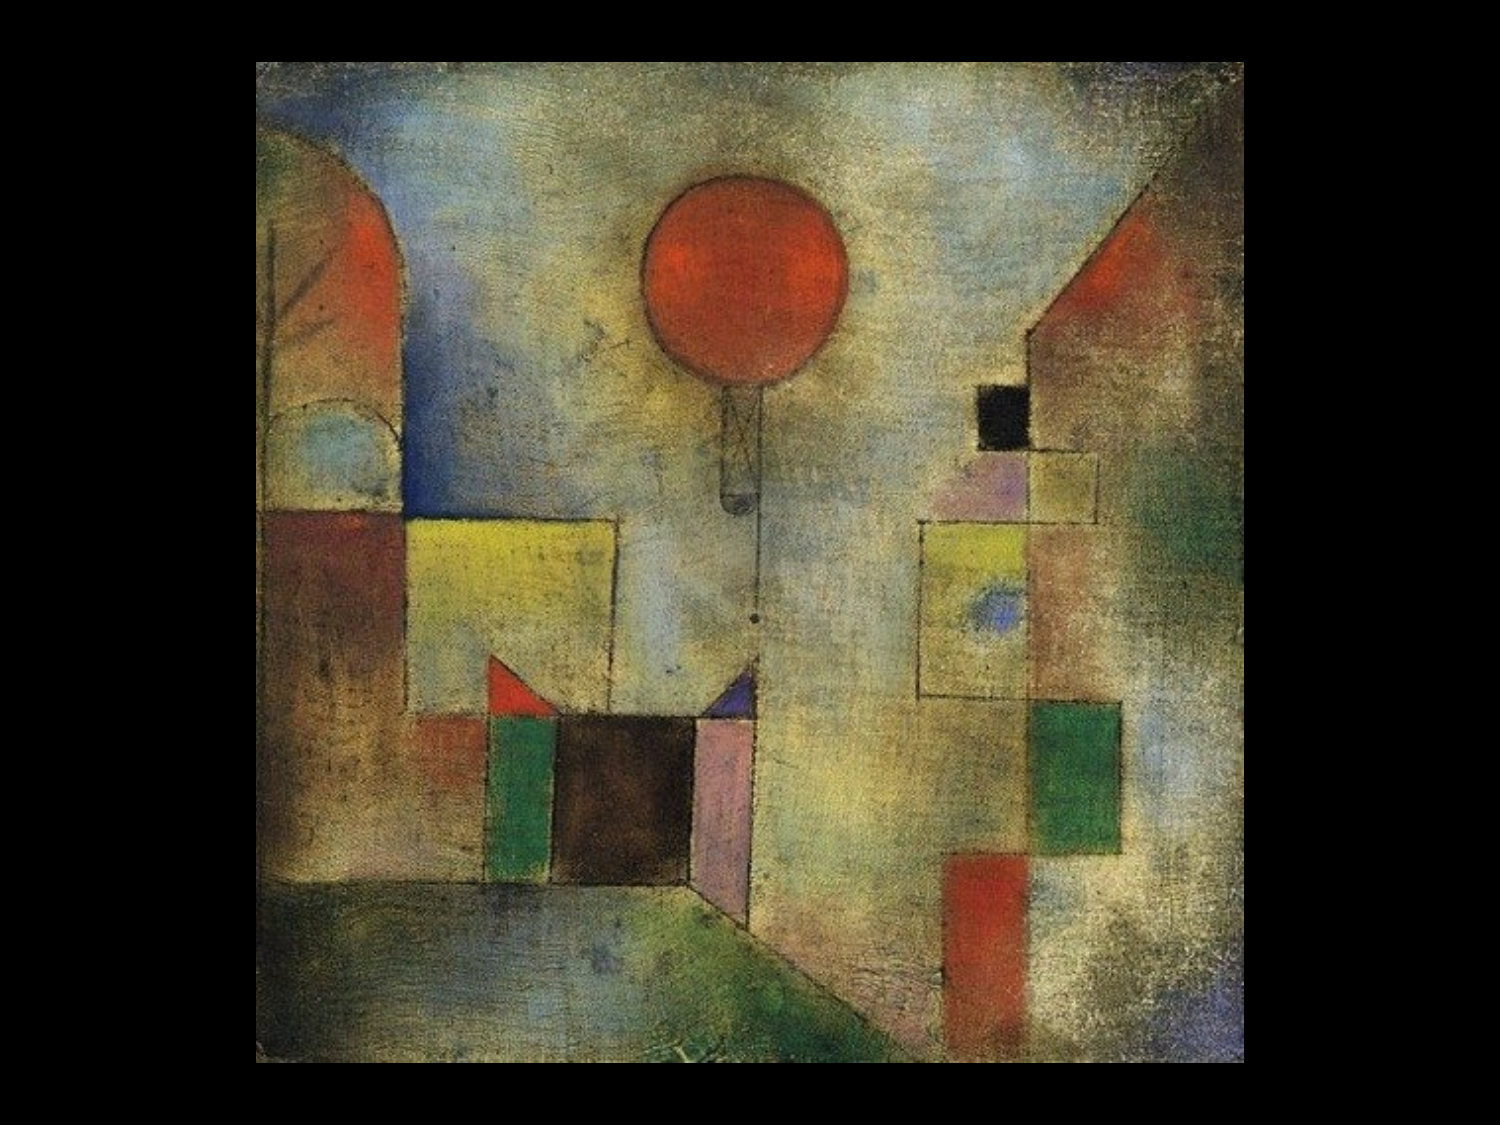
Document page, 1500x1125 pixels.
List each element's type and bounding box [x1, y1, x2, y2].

picture [256, 62, 1244, 1063]
